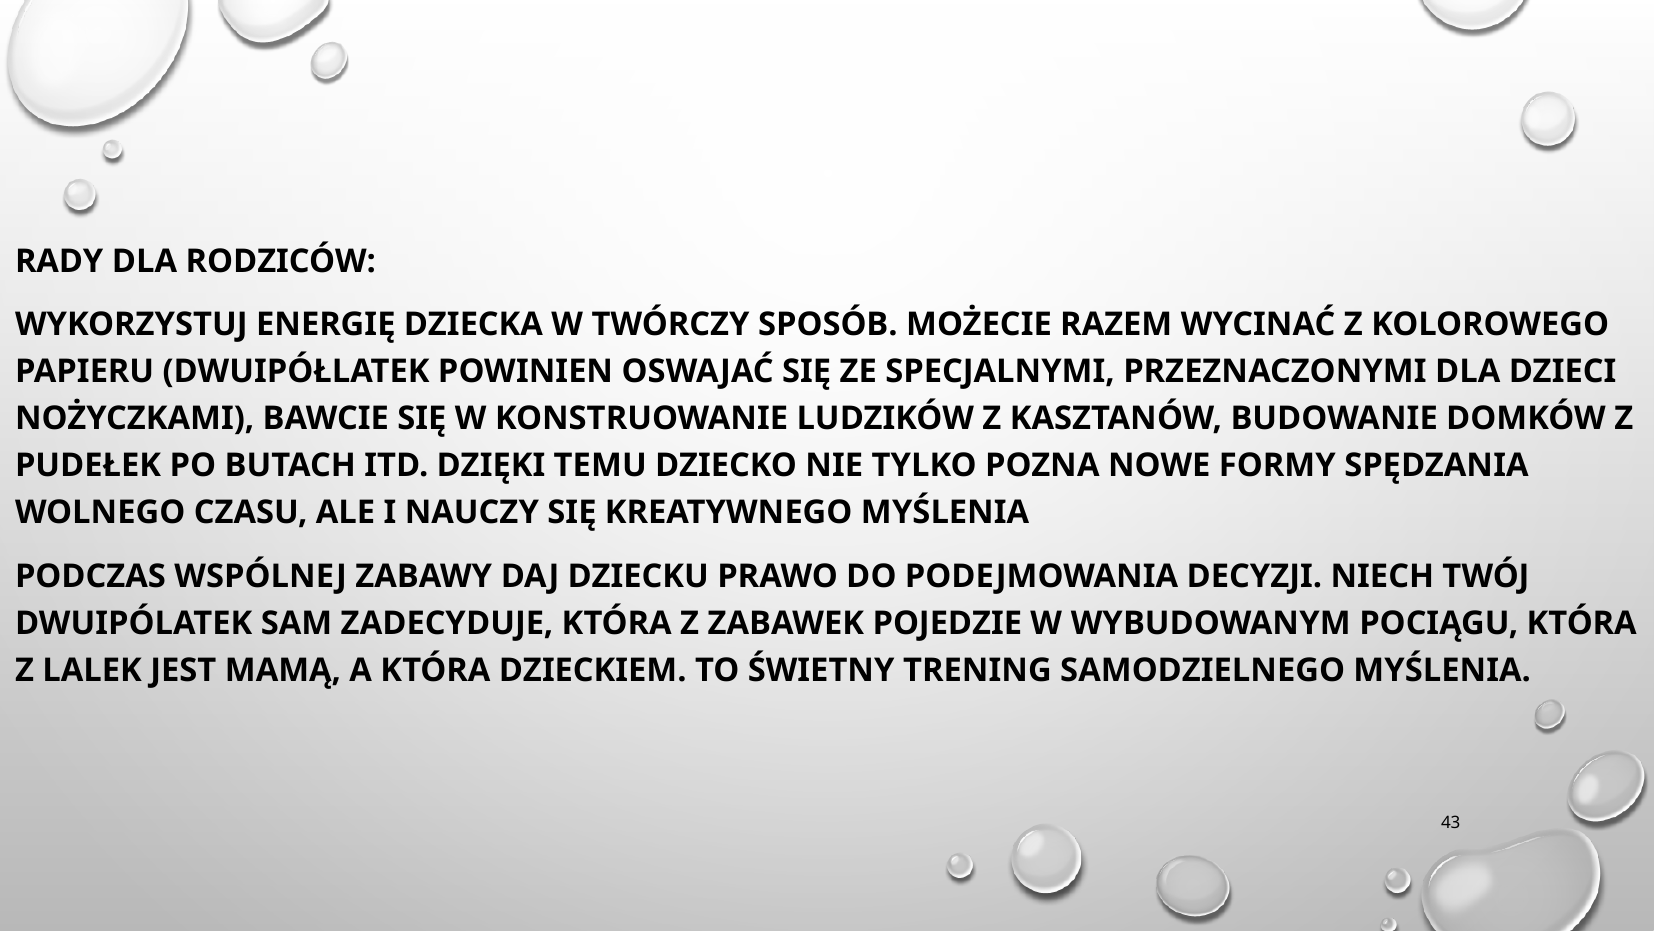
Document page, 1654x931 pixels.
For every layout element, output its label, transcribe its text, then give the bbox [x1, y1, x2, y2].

list Rady dla rodziców: Wykorzystuj energię dziecka w twórczy sposób. Możecie razem wycinać z kolorowego papieru (dwuipółlatek powinien oswajać się ze specjalnymi, przeznaczonymi dla dzieci nożyczkami), bawcie się w konstruowanie ludzików z kasztanów, budowanie domków z pudełek po butach itd. Dzięki temu dziecko nie tylko pozna nowe formy spędzania wolnego czasu, ale i nauczy się kreatywnego myślenia Podczas wspólnej zabawy daj dziecku prawo do podejmowania decyzji. Niech twój dwuipólatek sam zadecyduje, która z zabawek pojedzie w wybudowanym pociągu, która z lalek jest mamą, a która dzieckiem. To świetny trening samodzielnego myślenia. [0, 224, 1654, 764]
text_box [1426, 798, 1530, 848]
